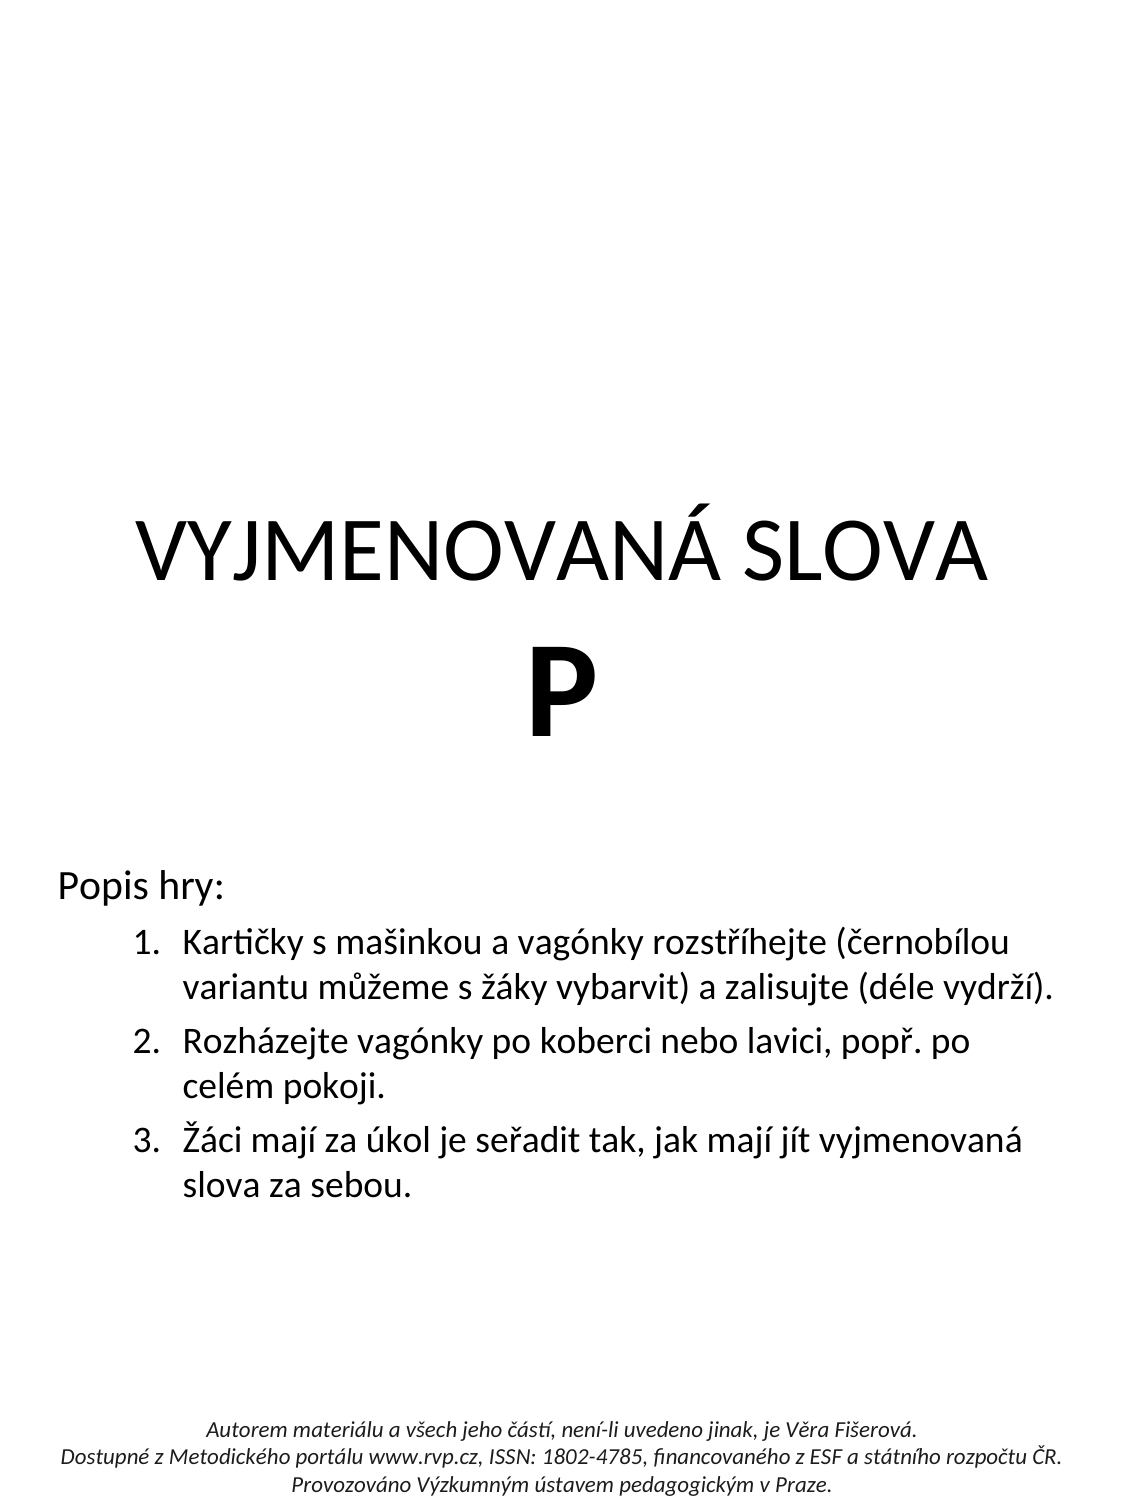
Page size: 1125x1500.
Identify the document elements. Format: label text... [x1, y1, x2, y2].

text_box Autorem materiálu a všech jeho částí, není-li uvedeno jinak, je Věra Fišerová. Dostupné z Metodického portálu www.rvp.cz, ISSN: 1802-4785, financovaného z ESF a státního rozpočtu ČR. Provozováno Výzkumným ústavem pedagogickým v Praze. [0, 1411, 1125, 1500]
title VYJMENOVANÁ SLOVA P [84, 465, 1041, 788]
text_box Popis hry: Kartičky s mašinkou a vagónky rozstříhejte (černobílou variantu můžeme s žáky vybarvit) a zalisujte (déle vydrží). Rozházejte vagónky po koberci nebo lavici, popř. po celém pokoji. Žáci mají za úkol je seřadit tak, jak mají jít vyjmenovaná slova za sebou. [42, 849, 1083, 1234]
